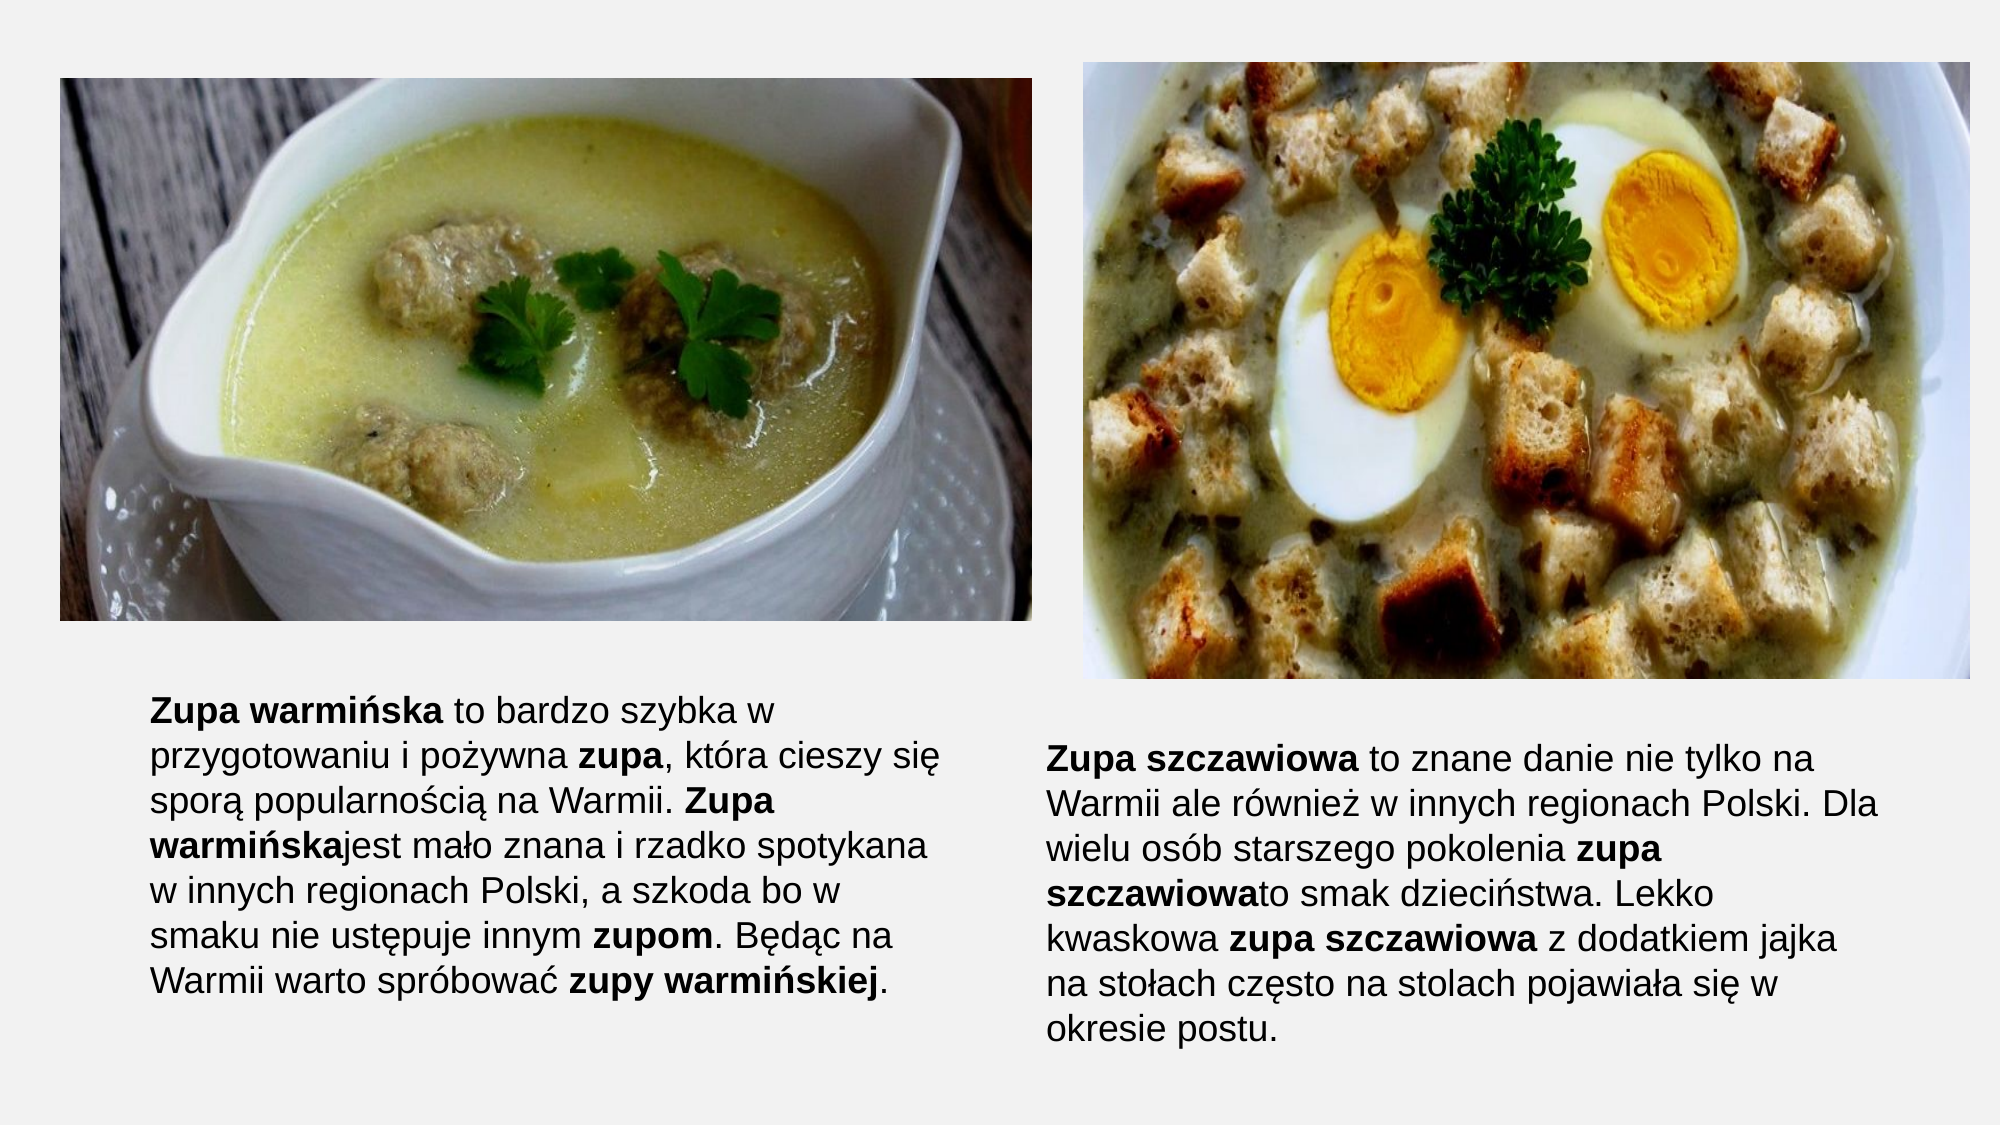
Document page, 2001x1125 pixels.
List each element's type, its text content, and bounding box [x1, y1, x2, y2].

text_box Zupa warmińska to bardzo szybka w przygotowaniu i pożywna zupa, która cieszy się sporą popularnością na Warmii. Zupa warmińskajest mało znana i rzadko spotykana w innych regionach Polski, a szkoda bo w smaku nie ustępuje innym zupom. Będąc na Warmii warto spróbować zupy warmińskiej. [134, 679, 958, 1009]
picture [1083, 62, 1970, 680]
text_box Zupa szczawiowa to znane danie nie tylko na Warmii ale również w innych regionach Polski. Dla wielu osób starszego pokolenia zupa szczawiowato smak dzieciństwa. Lekko kwaskowa zupa szczawiowa z dodatkiem jajka na stołach często na stolach pojawiała się w okresie postu. [1031, 726, 1897, 1057]
picture [60, 78, 1032, 622]
